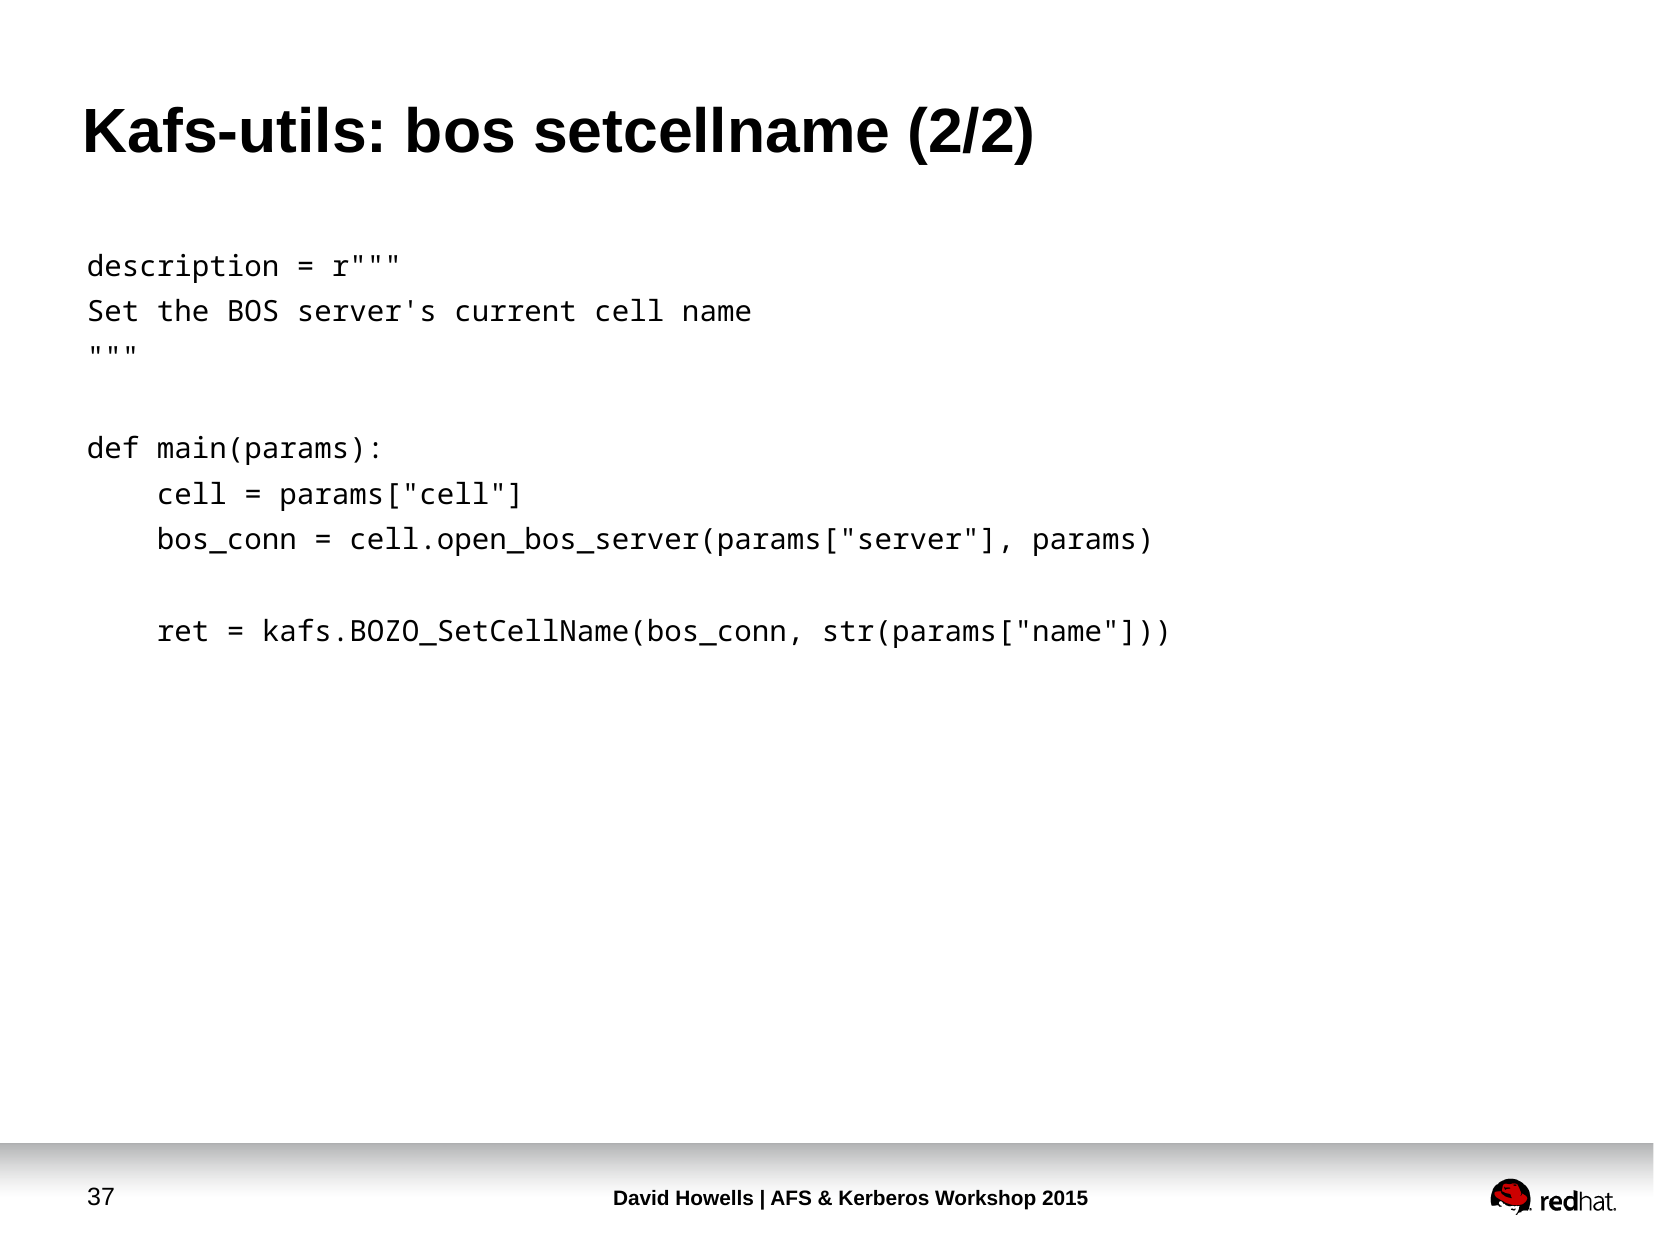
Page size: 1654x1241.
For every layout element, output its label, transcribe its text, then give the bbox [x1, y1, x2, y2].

title Kafs-utils: bos setcellname (2/2) [82, 37, 1571, 226]
list description = r""" Set the BOS server's current cell name """ def main(params): cell = params["cell"] bos_conn = cell.open_bos_server(params["server"], params) ret = kafs.BOZO_SetCellName(bos_conn, str(params["name"])) [86, 244, 1576, 1039]
picture [0, 1143, 1654, 1241]
